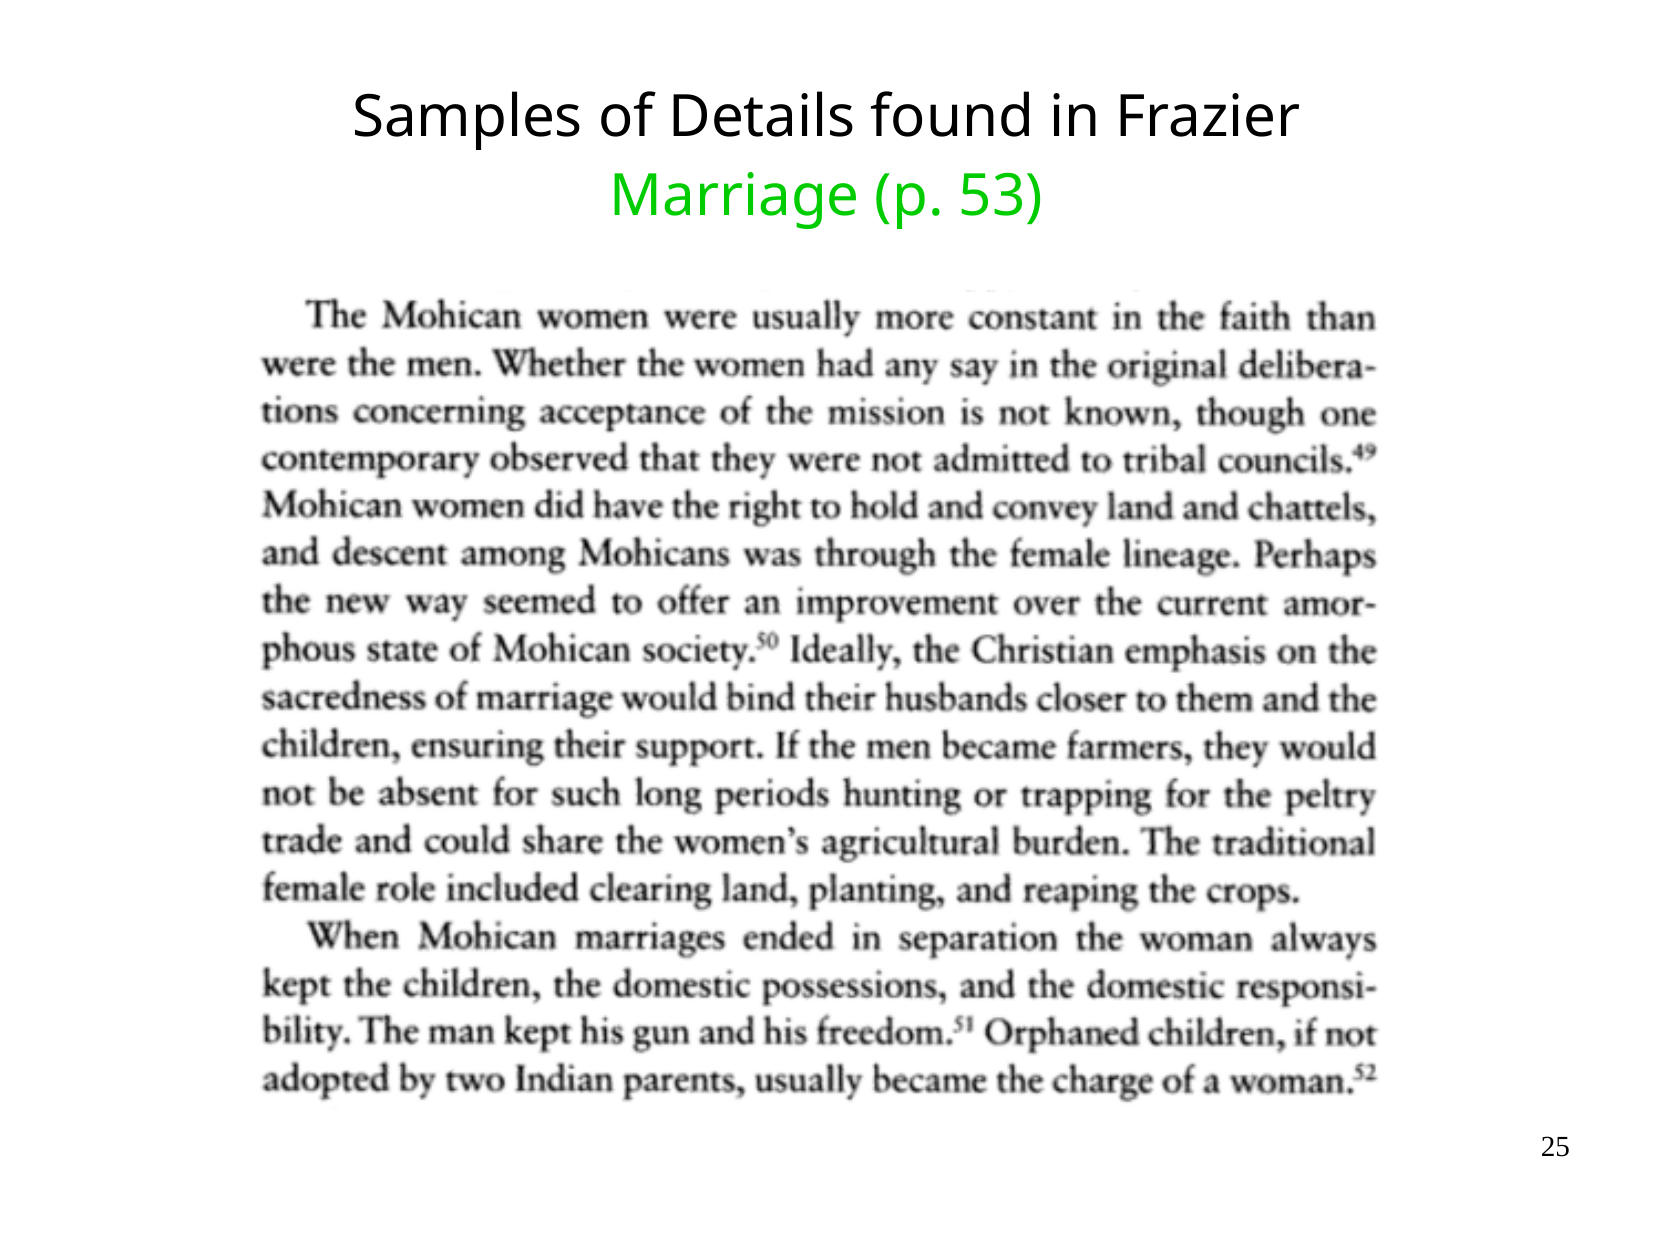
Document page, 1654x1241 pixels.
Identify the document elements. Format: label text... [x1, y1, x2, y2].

picture [246, 290, 1407, 1109]
title Samples of Details found in Frazier Marriage (p. 53) [82, 49, 1571, 257]
